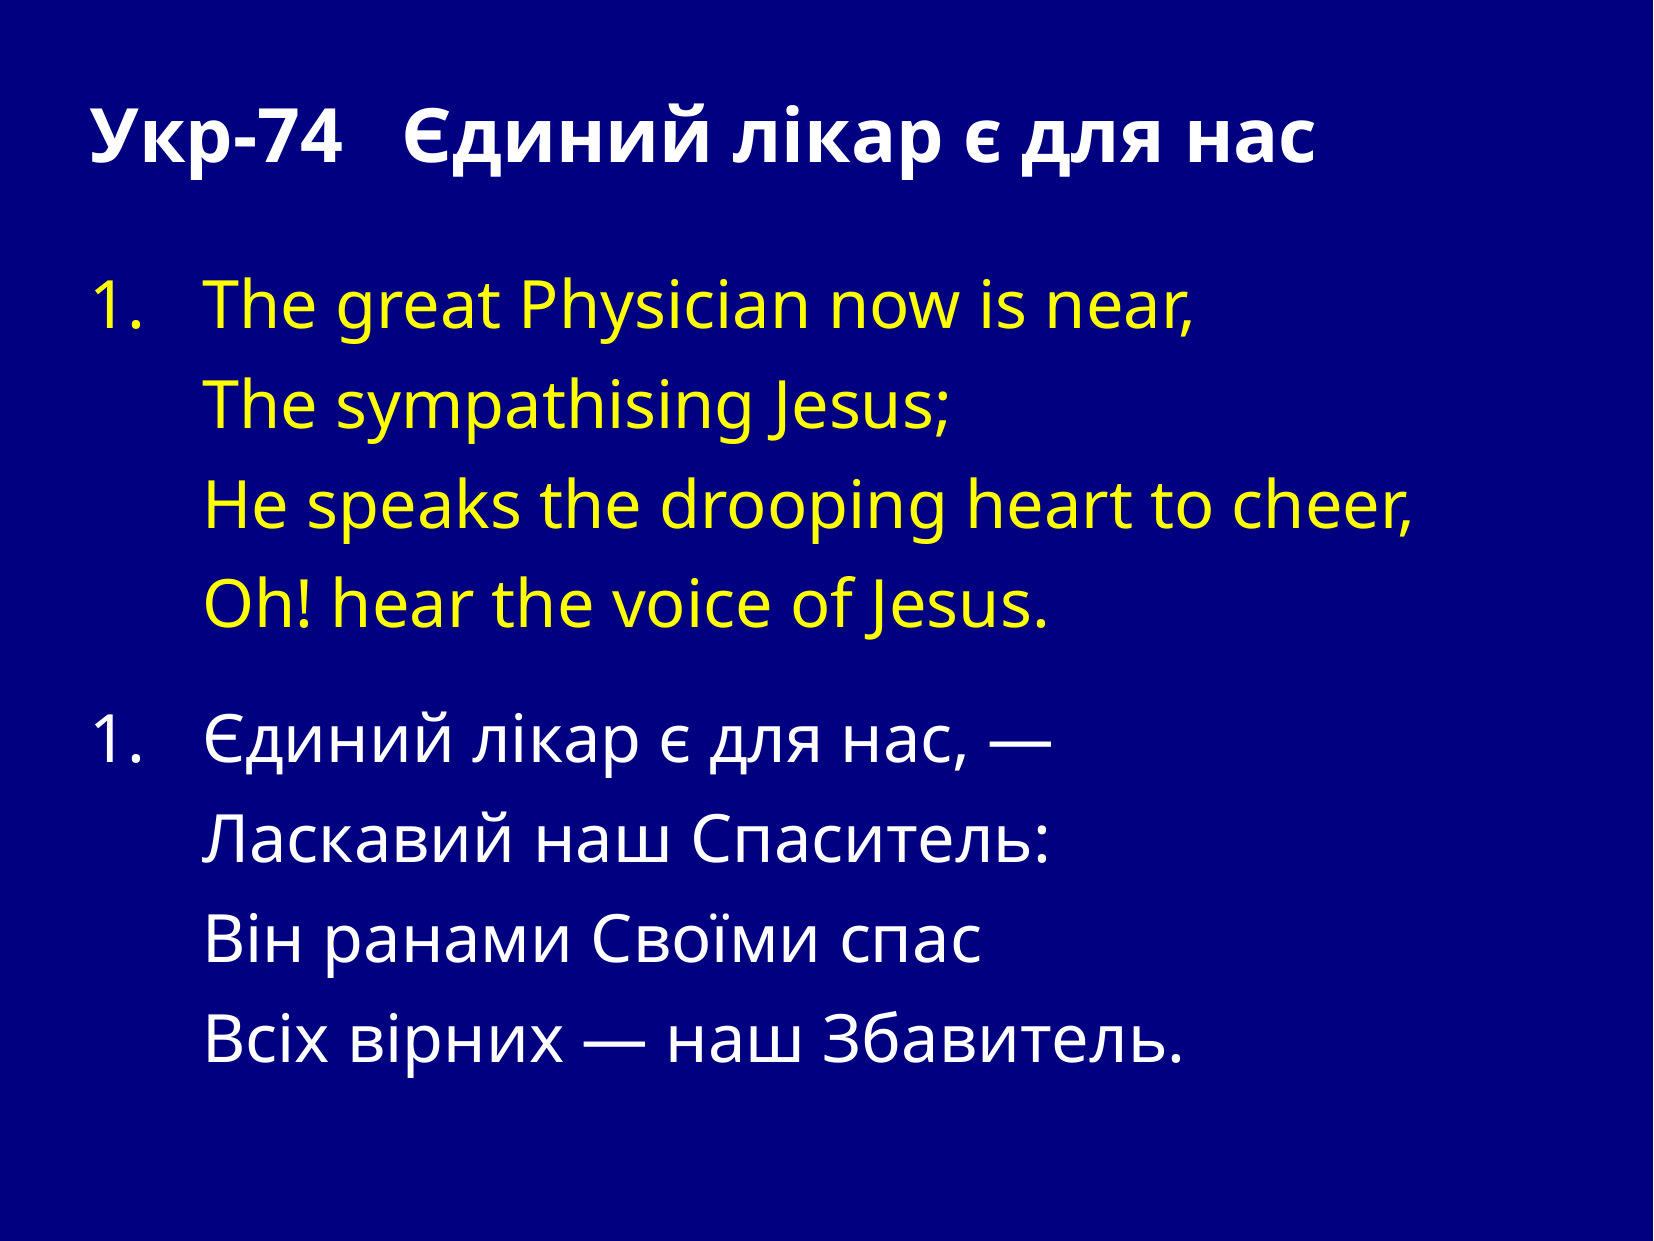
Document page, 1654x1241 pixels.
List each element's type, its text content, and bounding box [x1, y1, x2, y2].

text_box Укр-74 Єдиний лікар є для нас [75, 75, 1576, 188]
text_box 1. The great Physician now is near, The sympathising Jesus; He speaks the drooping heart to cheer, Oh! hear the voice of Jesus. [75, 188, 1576, 638]
text_box 1. Єдиний лікар є для нас, ― Ласкавий наш Спаситель: Він ранами Своїми спас Всіх вірних ― наш Збавитель. [75, 675, 1576, 1163]
